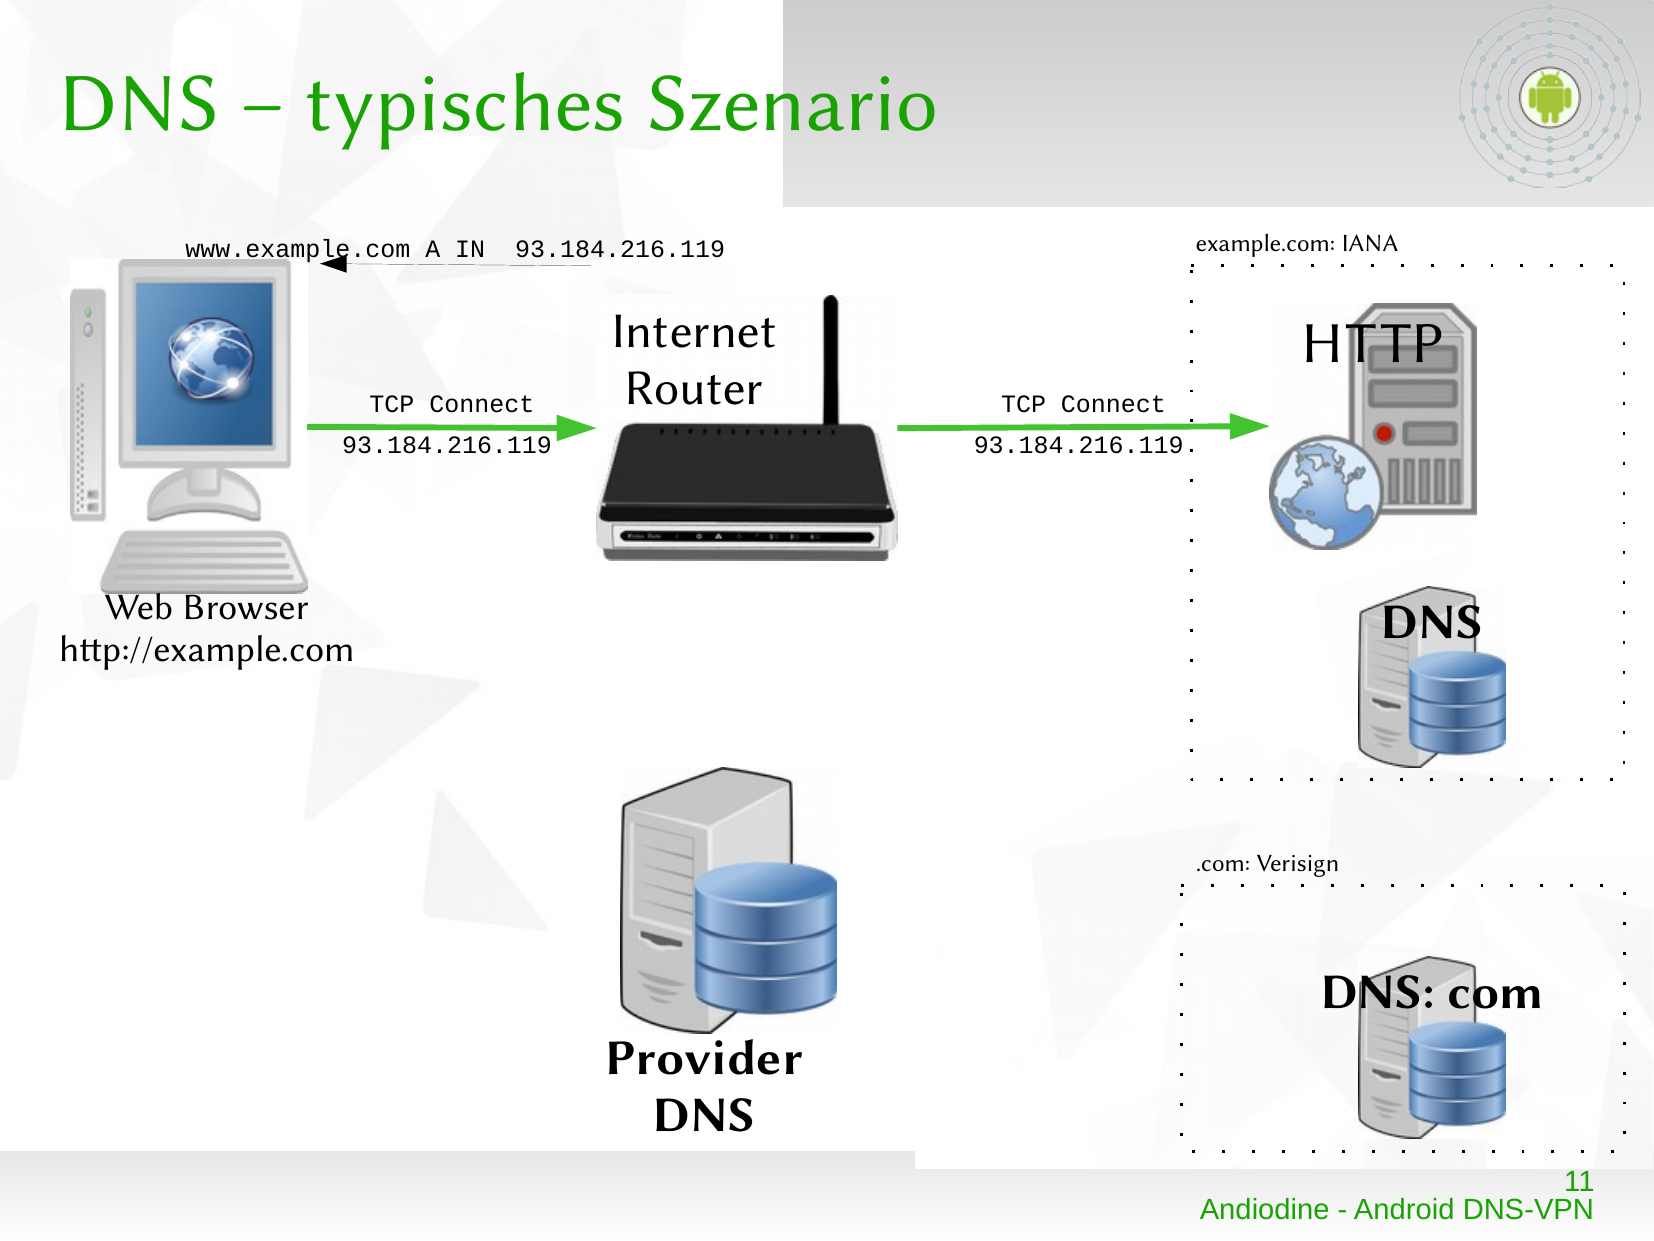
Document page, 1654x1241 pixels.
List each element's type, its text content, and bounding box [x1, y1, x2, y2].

title DNS – typisches Szenario [59, 29, 1595, 178]
text_box .com: Verisign [1181, 842, 1565, 886]
picture [1458, 3, 1641, 188]
text_box Web Browser http://example.com [0, 578, 414, 680]
picture [0, 0, 898, 1034]
text_box example.com: IANA [1181, 222, 1565, 266]
text_box Provider DNS [590, 1022, 818, 1152]
picture [915, 303, 1654, 1169]
